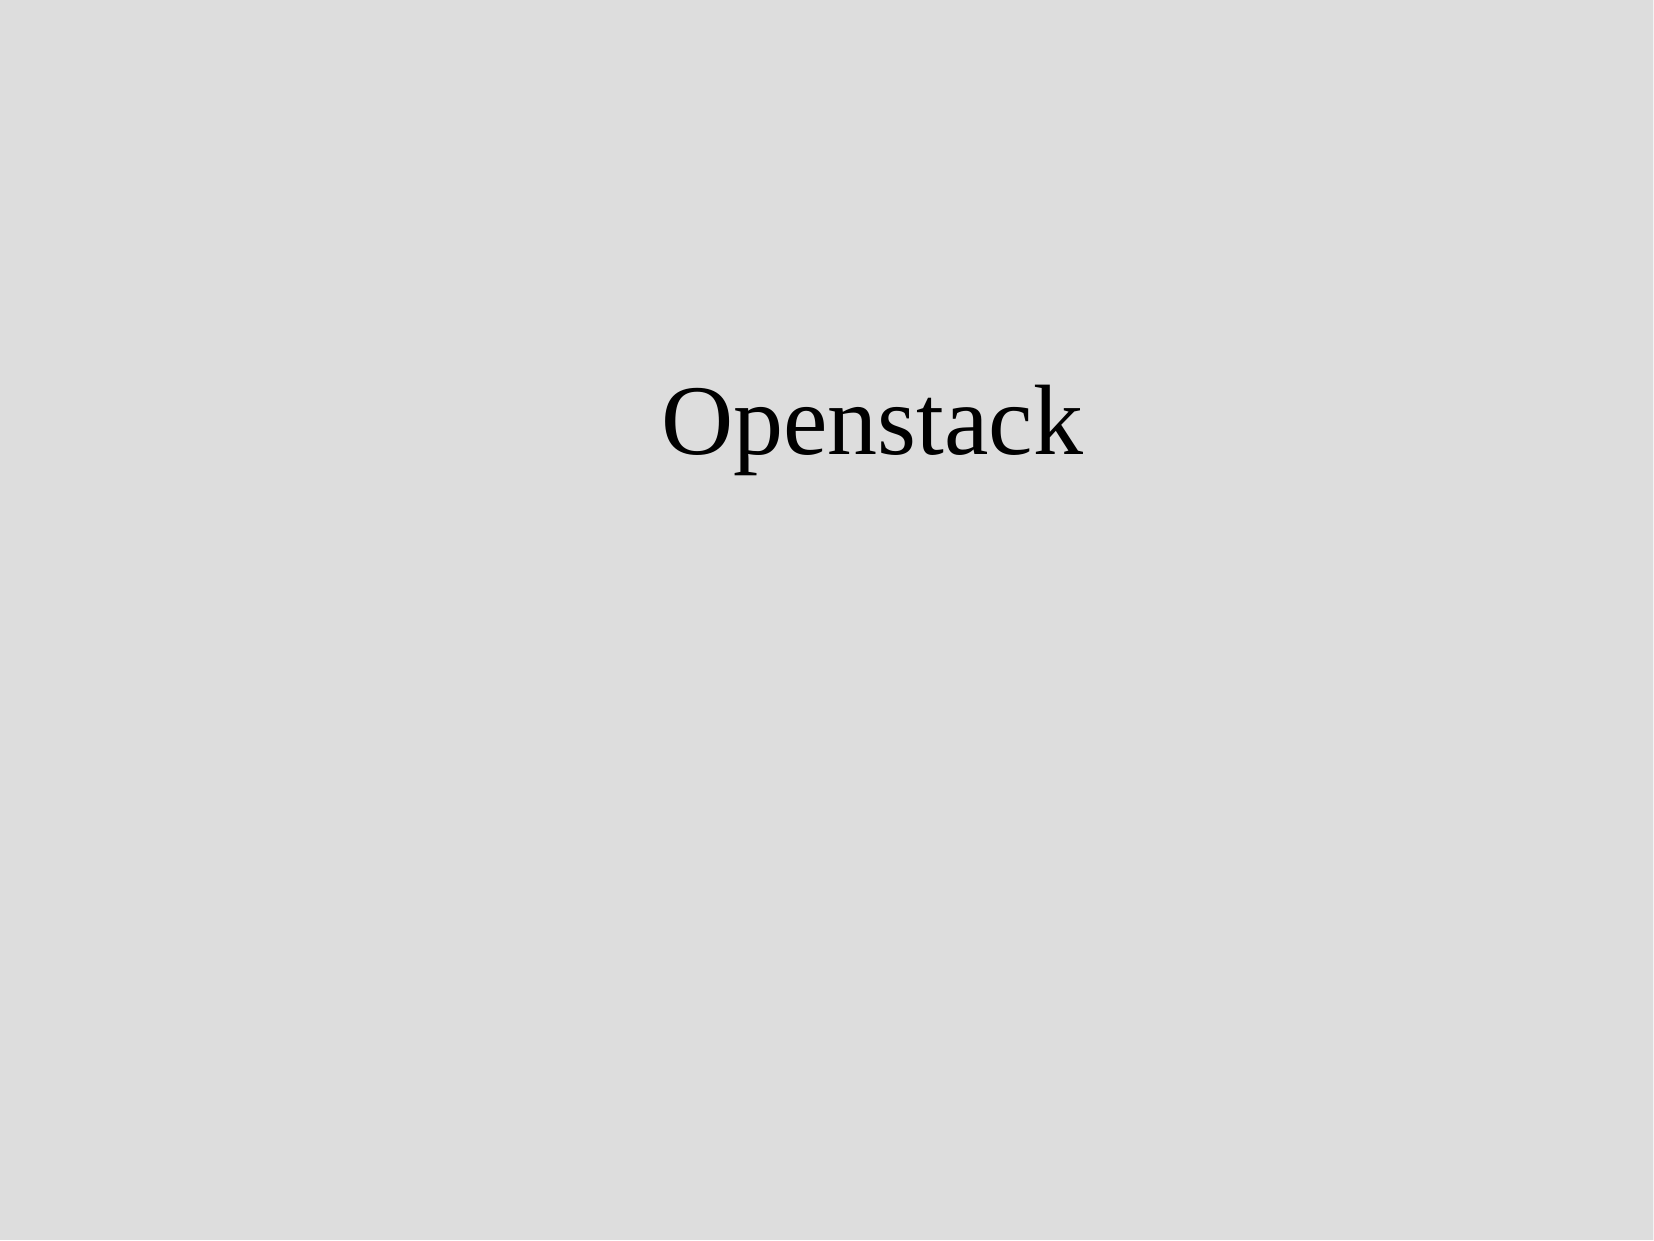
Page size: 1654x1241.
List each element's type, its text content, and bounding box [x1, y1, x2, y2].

subtitle [82, 49, 1571, 1010]
text_box Openstack [271, 357, 1473, 484]
